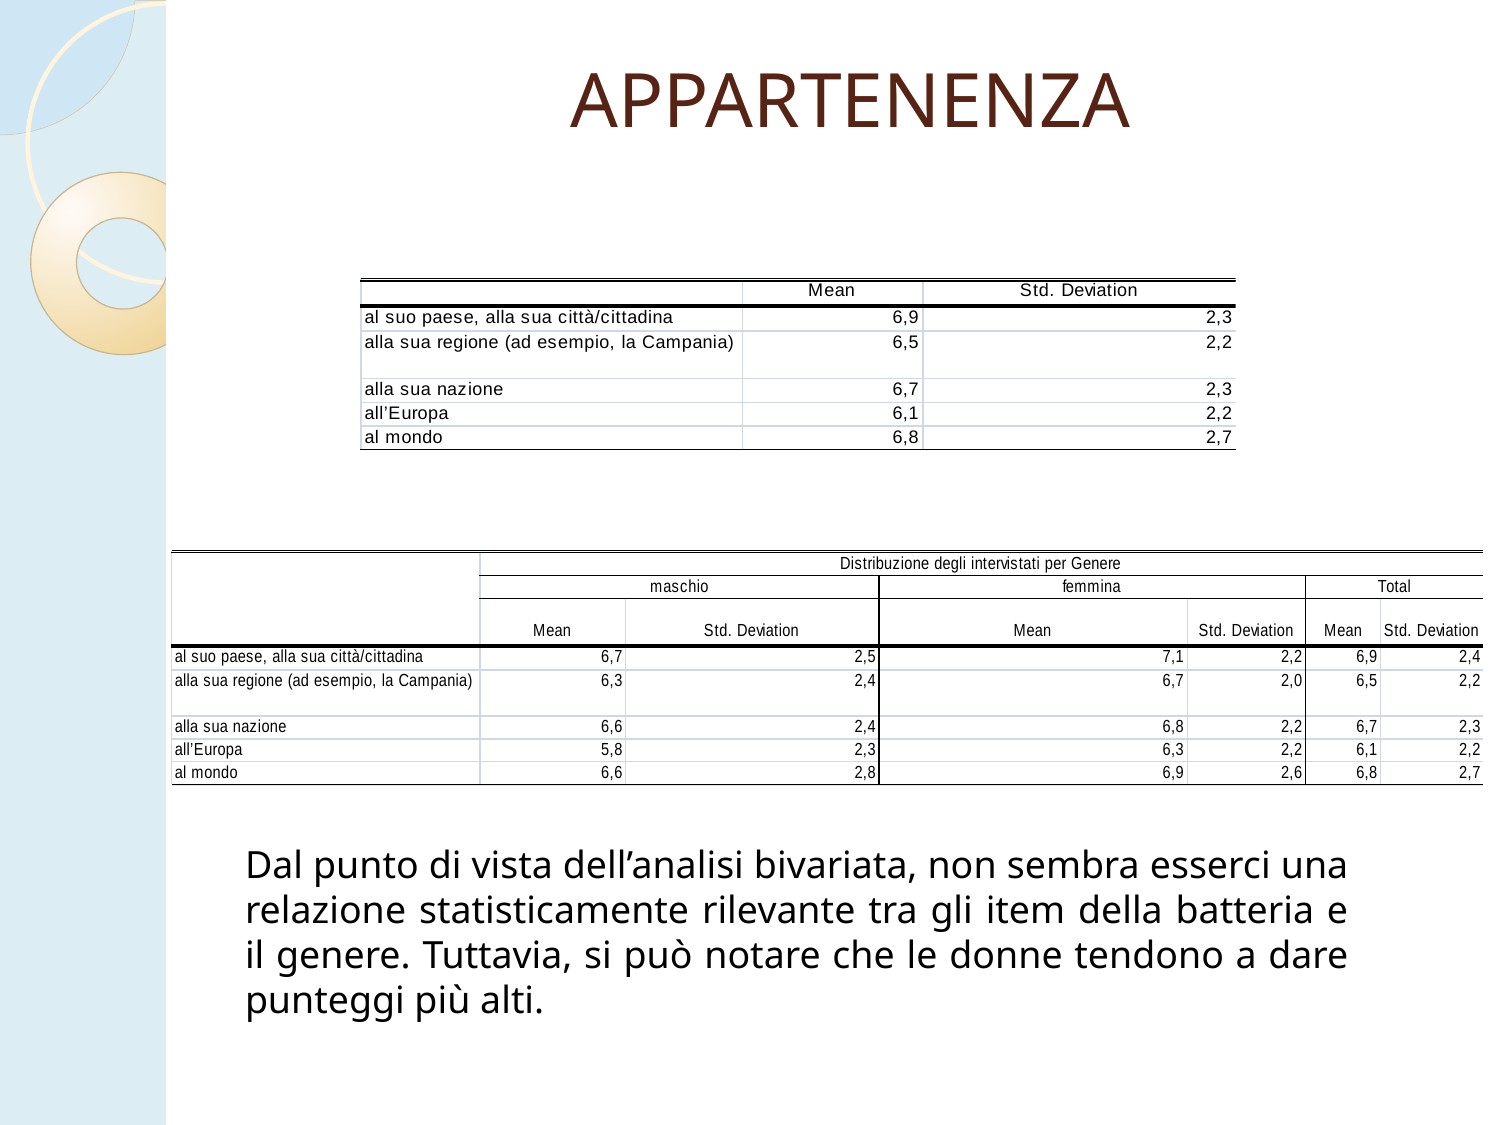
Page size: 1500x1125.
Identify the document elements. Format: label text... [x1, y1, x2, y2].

picture [360, 278, 1238, 451]
picture [171, 550, 1485, 787]
text_box Dal punto di vista dell’analisi bivariata, non sembra esserci una relazione statisticamente rilevante tra gli item della batteria e il genere. Tuttavia, si può notare che le donne tendono a dare punteggi più alti. [230, 834, 1365, 1029]
title APPARTENENZA [235, 45, 1466, 233]
